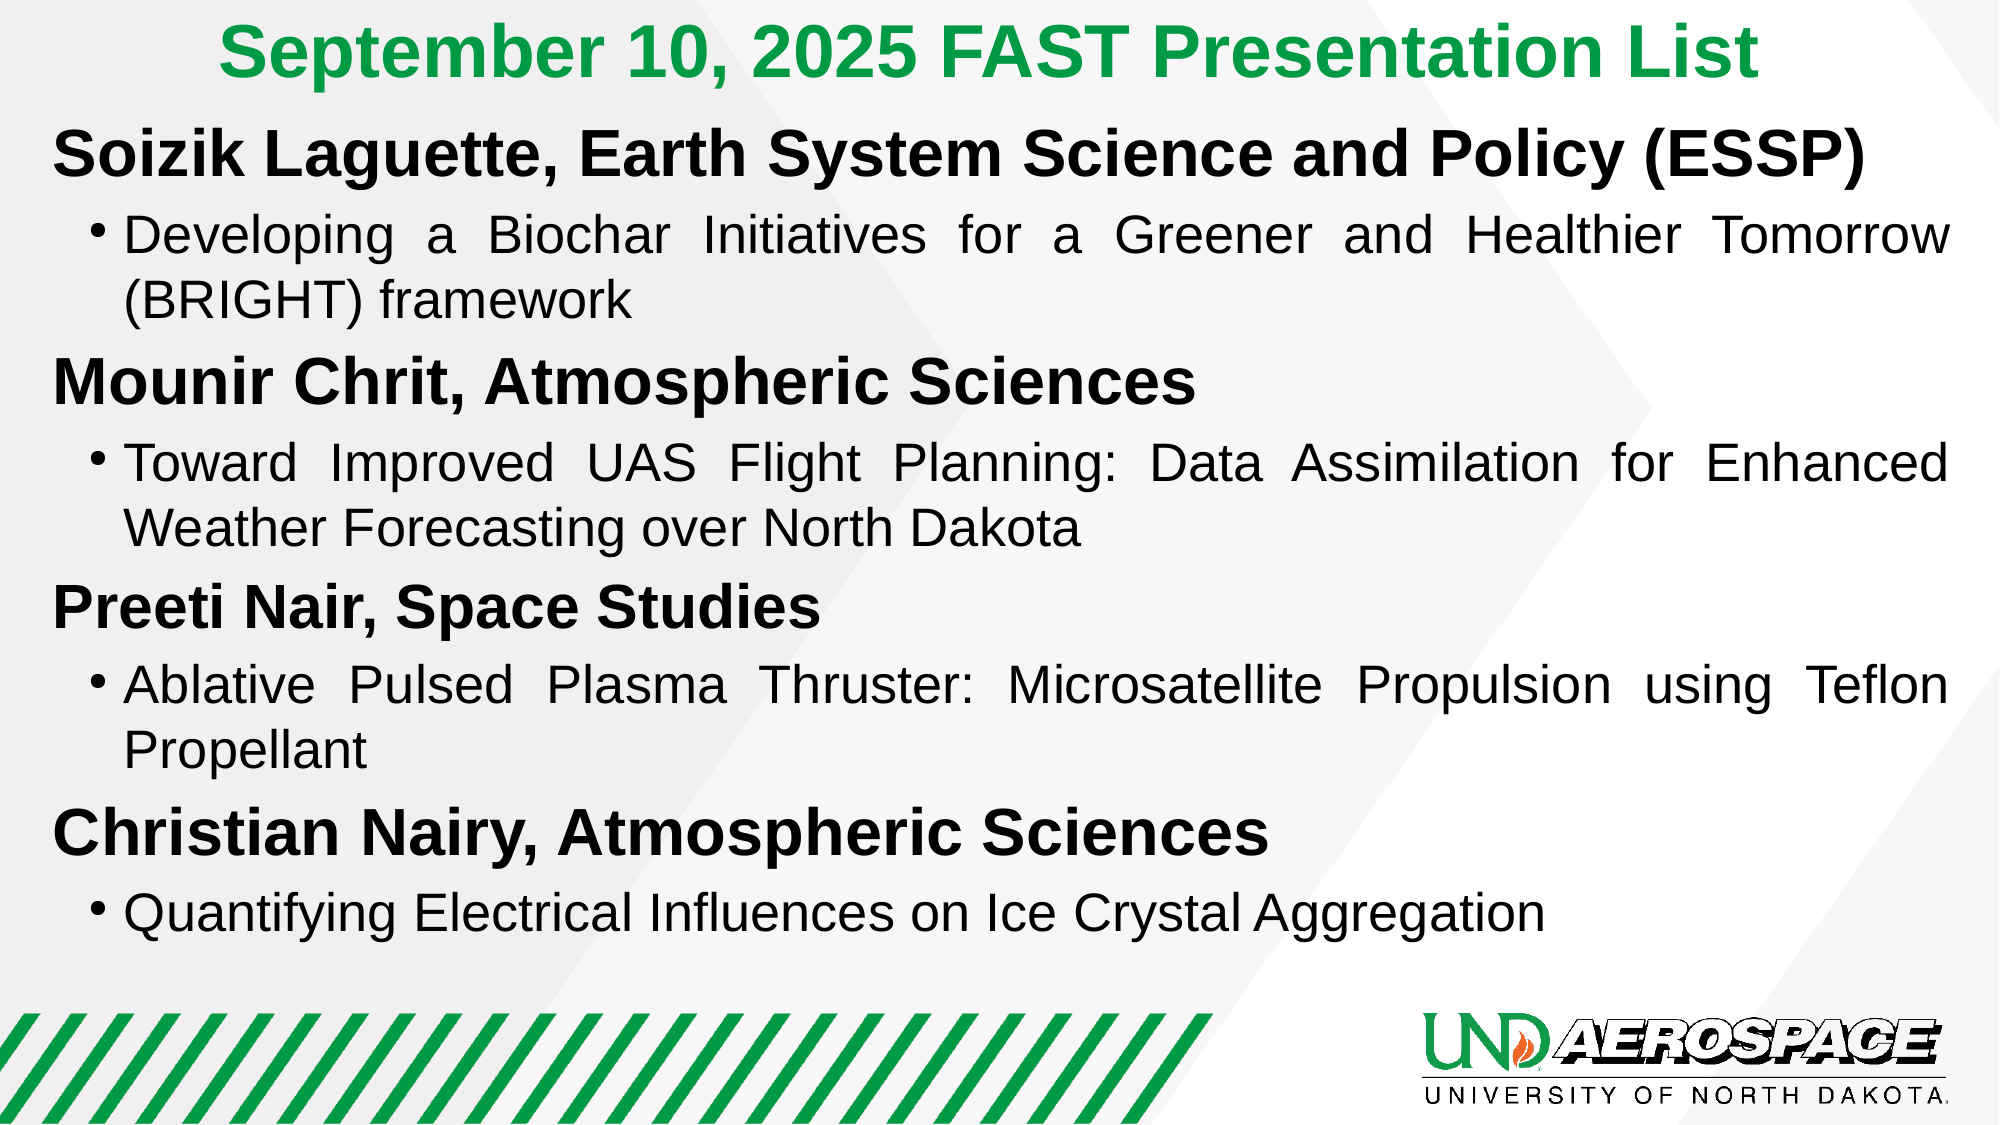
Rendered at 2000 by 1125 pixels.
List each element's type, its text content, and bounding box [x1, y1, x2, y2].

text_box Soizik Laguette, Earth System Science and Policy (ESSP) Developing a Biochar Initiatives for a Greener and Healthier Tomorrow (BRIGHT) framework Mounir Chrit, Atmospheric Sciences Toward Improved UAS Flight Planning: Data Assimilation for Enhanced Weather Forecasting over North Dakota Preeti Nair, Space Studies Ablative Pulsed Plasma Thruster: Microsatellite Propulsion using Teflon Propellant Christian Nairy, Atmospheric Sciences Quantifying Electrical Influences on Ice Crystal Aggregation [38, 102, 1968, 981]
text_box September 10, 2025 FAST Presentation List [0, 0, 2000, 96]
picture [0, 96, 2000, 1125]
